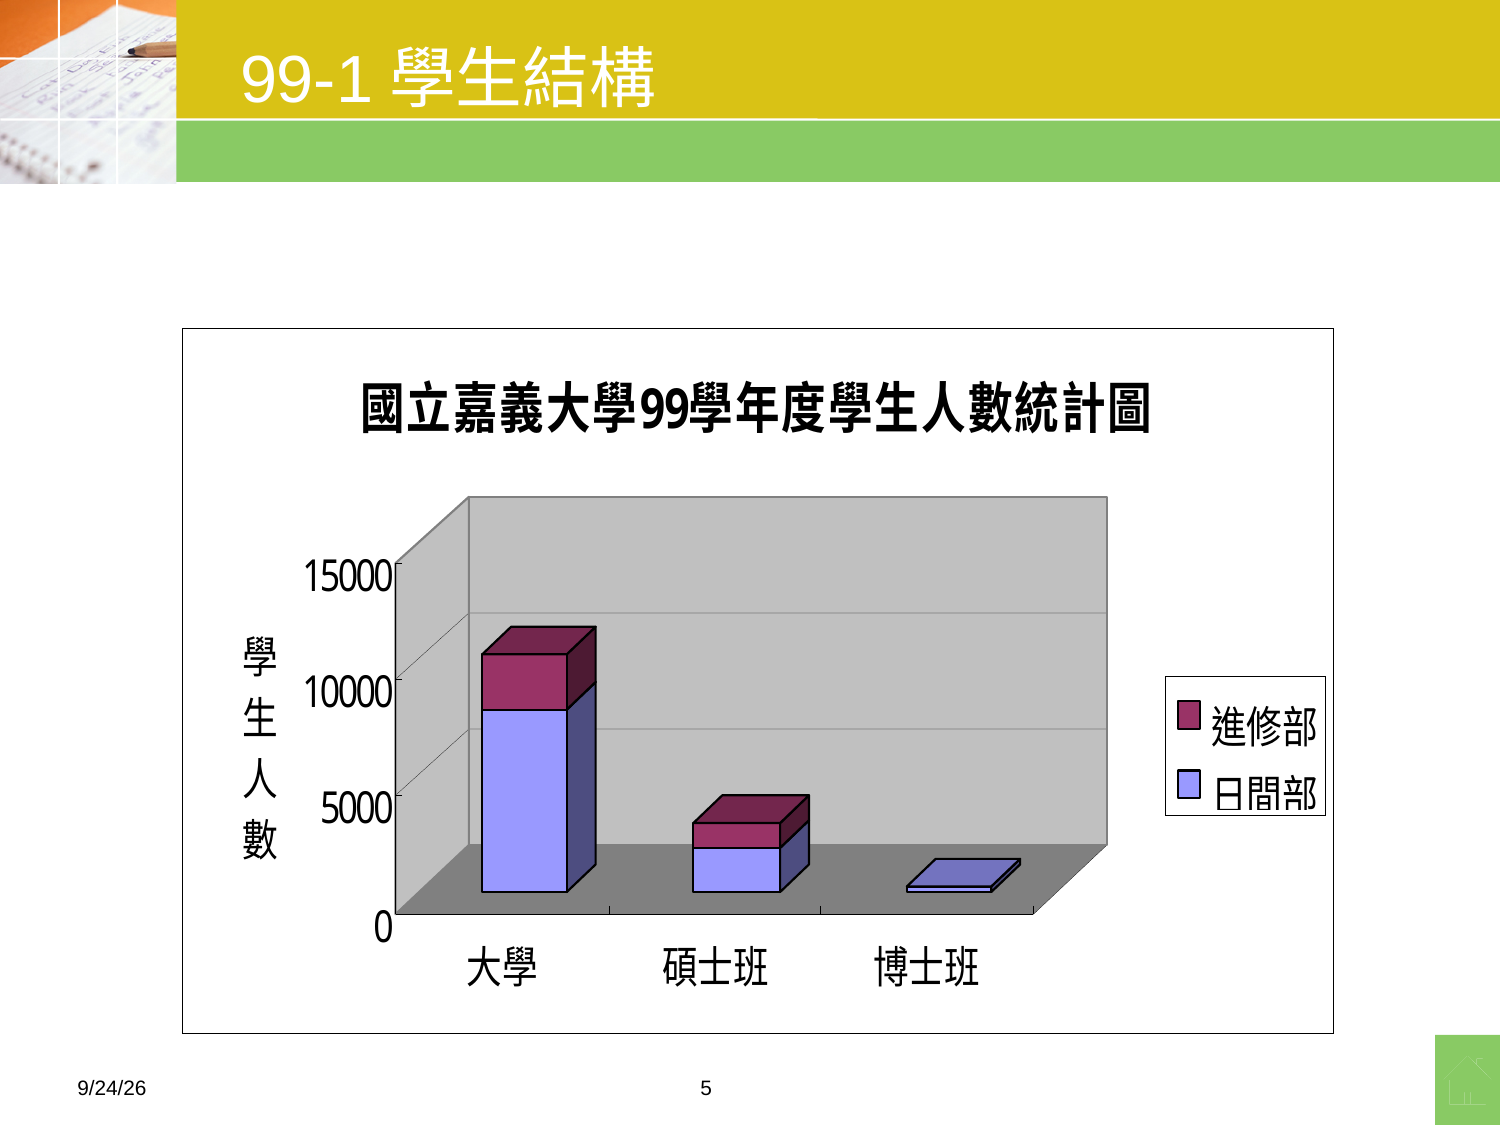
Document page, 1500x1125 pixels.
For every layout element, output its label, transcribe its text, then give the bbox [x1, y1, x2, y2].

title 99-1學生結構 [225, 28, 1388, 109]
text_box [1435, 1034, 1500, 1125]
chart [171, 314, 1347, 1047]
text_box [637, 1067, 775, 1111]
text_box [62, 1067, 376, 1111]
